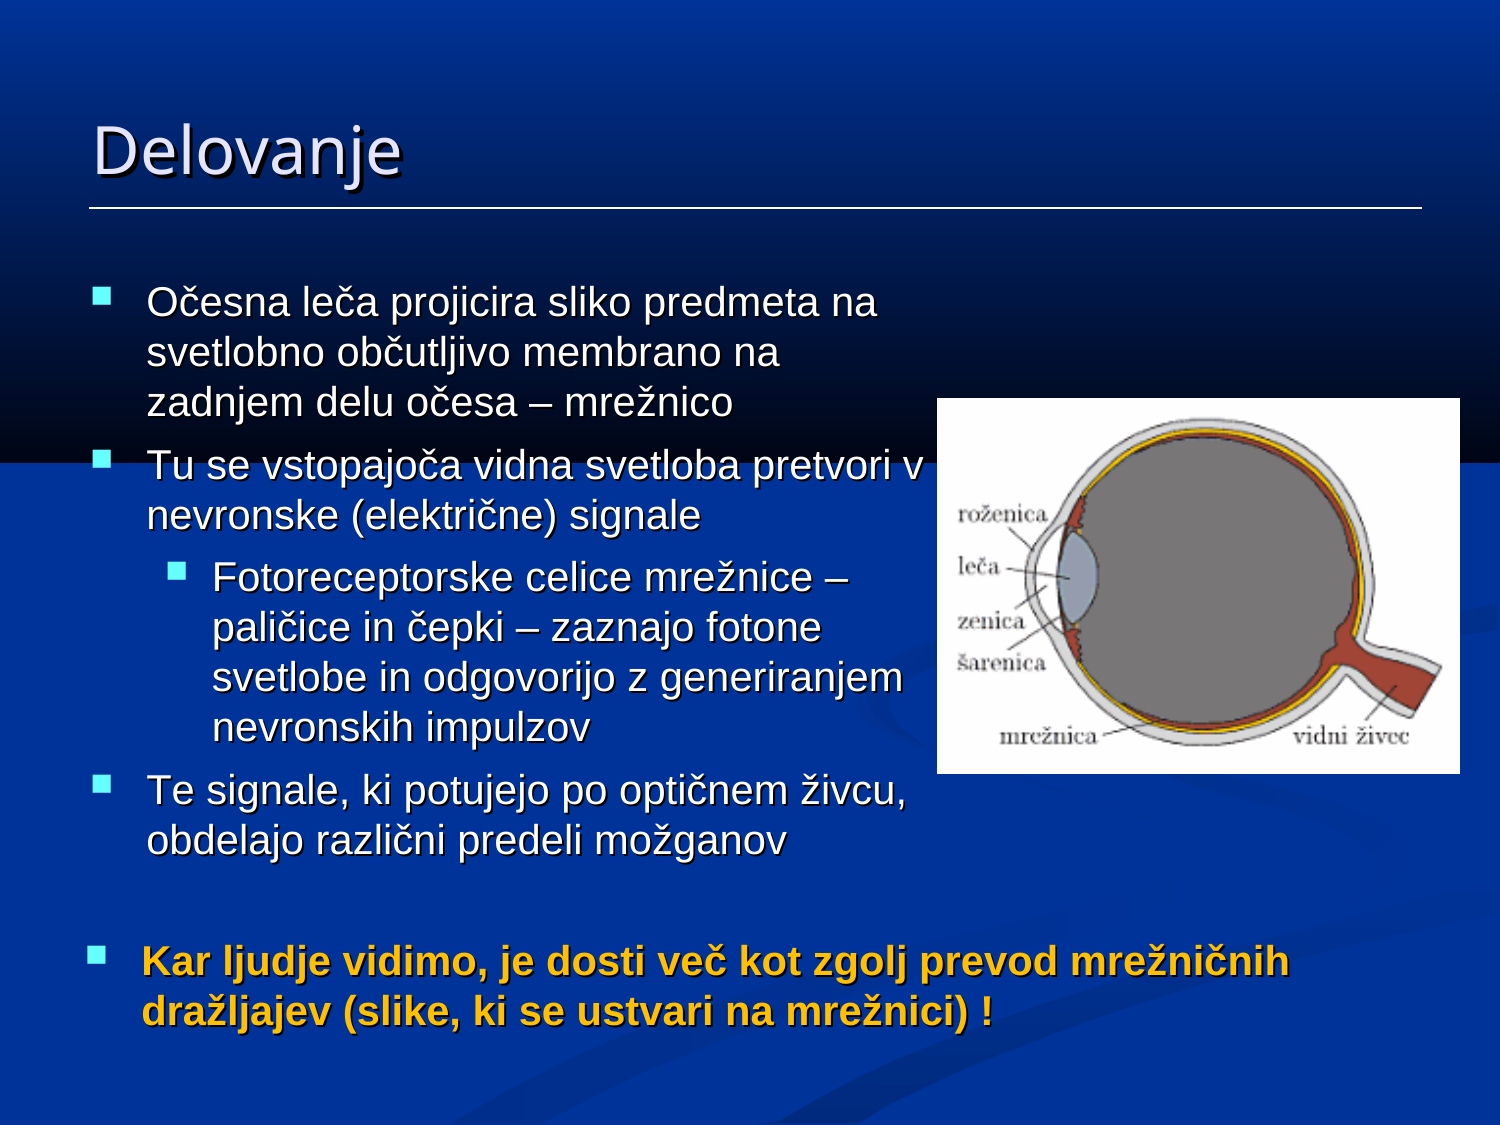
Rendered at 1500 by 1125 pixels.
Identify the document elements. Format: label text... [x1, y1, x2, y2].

text_box Kar ljudje vidimo, je dosti več kot zgolj prevod mrežničnih dražljajev (slike, ki se ustvari na mrežnici) ! [70, 925, 1430, 1090]
text_box Delovanje [76, 54, 1352, 242]
list Očesna leča projicira sliko predmeta na svetlobno občutljivo membrano na zadnjem delu očesa – mrežnico Tu se vstopajoča vidna svetloba pretvori v nevronske (električne) signale Fotoreceptorske celice mrežnice – paličice in čepki – zaznajo fotone svetlobe in odgovorijo z generiranjem nevronskih impulzov Te signale, ki potujejo po optičnem živcu, obdelajo različni predeli možganov [75, 267, 961, 925]
picture [937, 398, 1460, 774]
